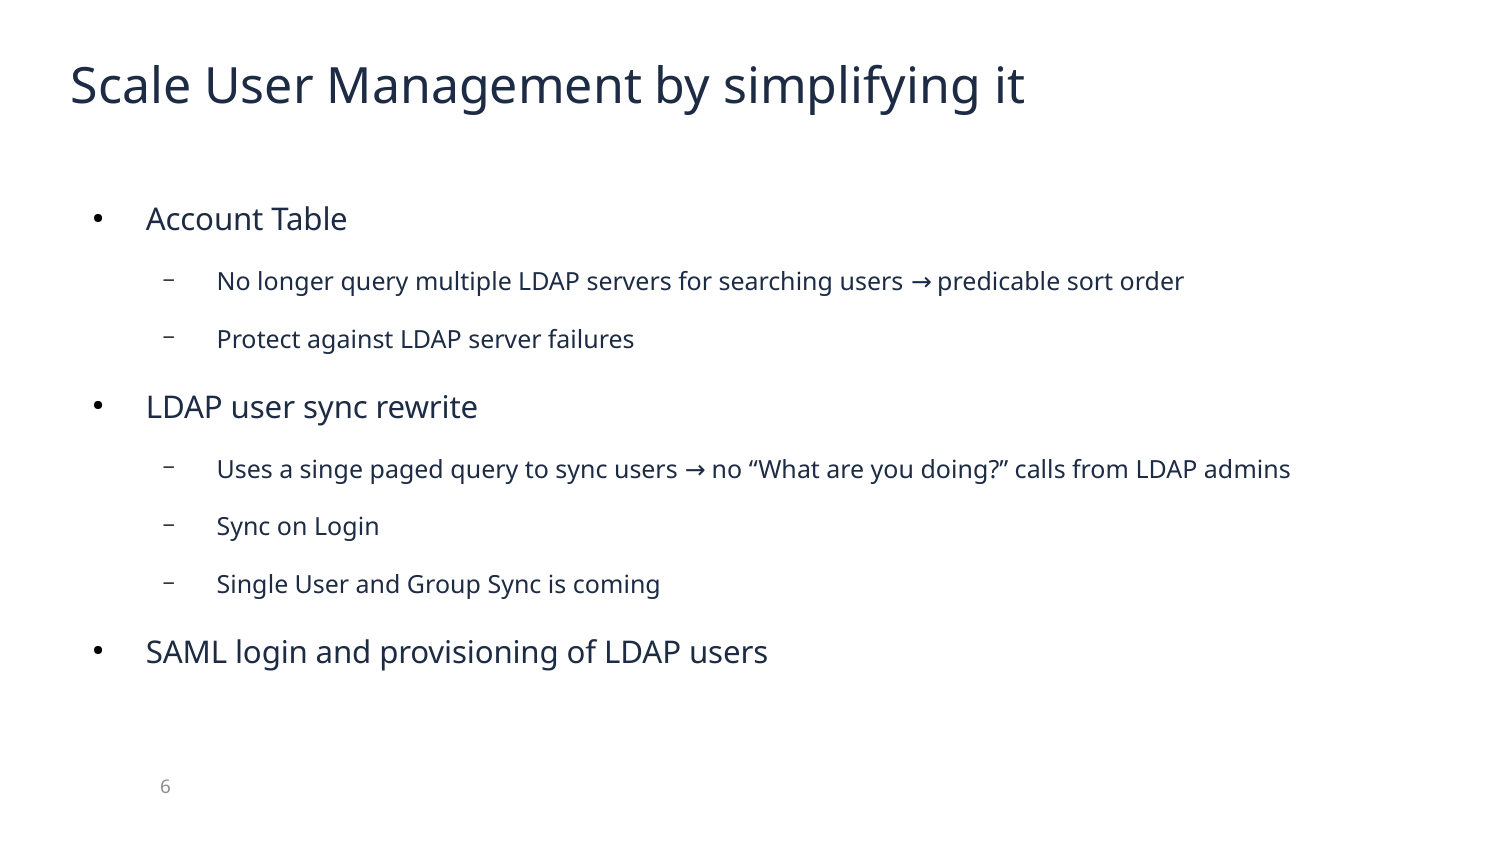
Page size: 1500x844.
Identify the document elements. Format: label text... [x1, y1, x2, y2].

title Scale User Management by simplifying it [70, 34, 1429, 135]
list Account Table No longer query multiple LDAP servers for searching users → predicable sort order Protect against LDAP server failures LDAP user sync rewrite Uses a singe paged query to sync users → no “What are you doing?” calls from LDAP admins Sync on Login Single User and Group Sync is coming SAML login and provisioning of LDAP users [75, 197, 1425, 687]
